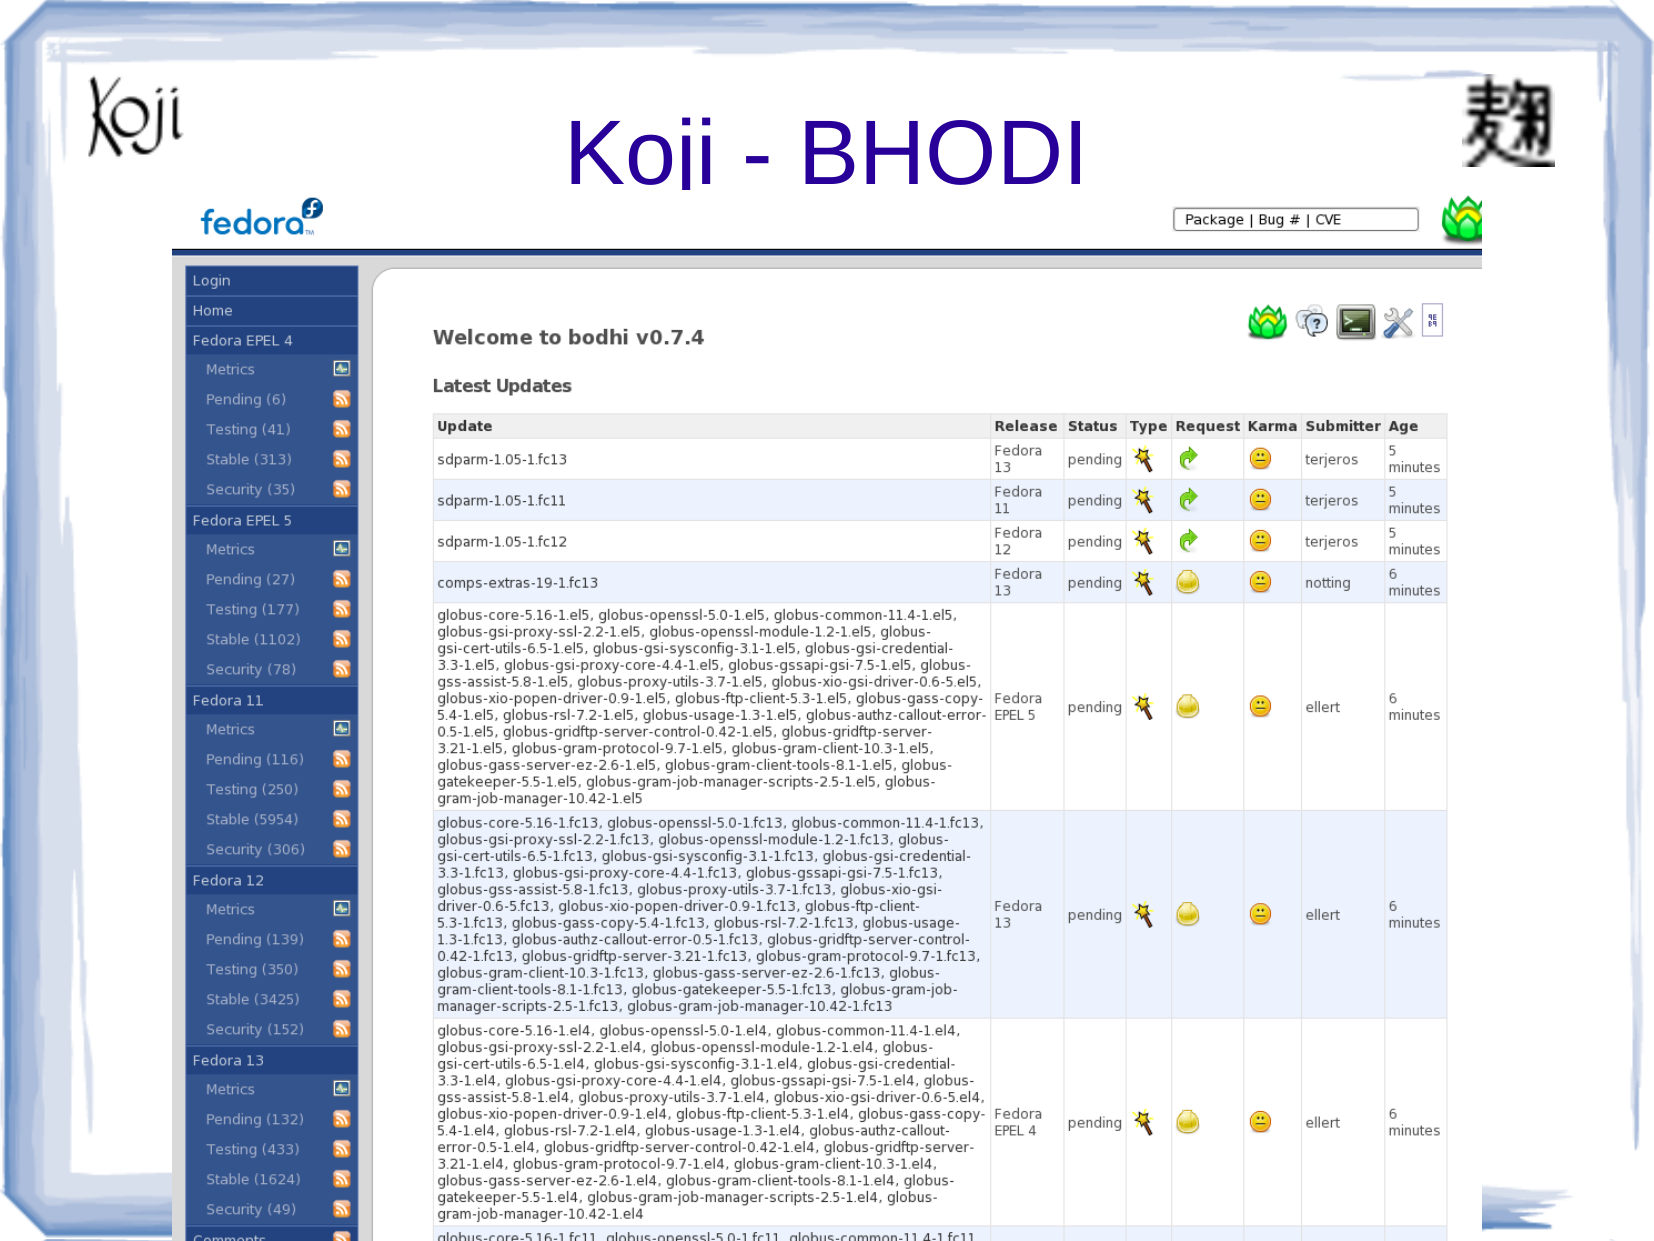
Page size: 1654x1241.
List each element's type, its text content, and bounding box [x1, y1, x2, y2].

title Koji - BHODI [82, 49, 1571, 257]
picture [0, 0, 1654, 1241]
